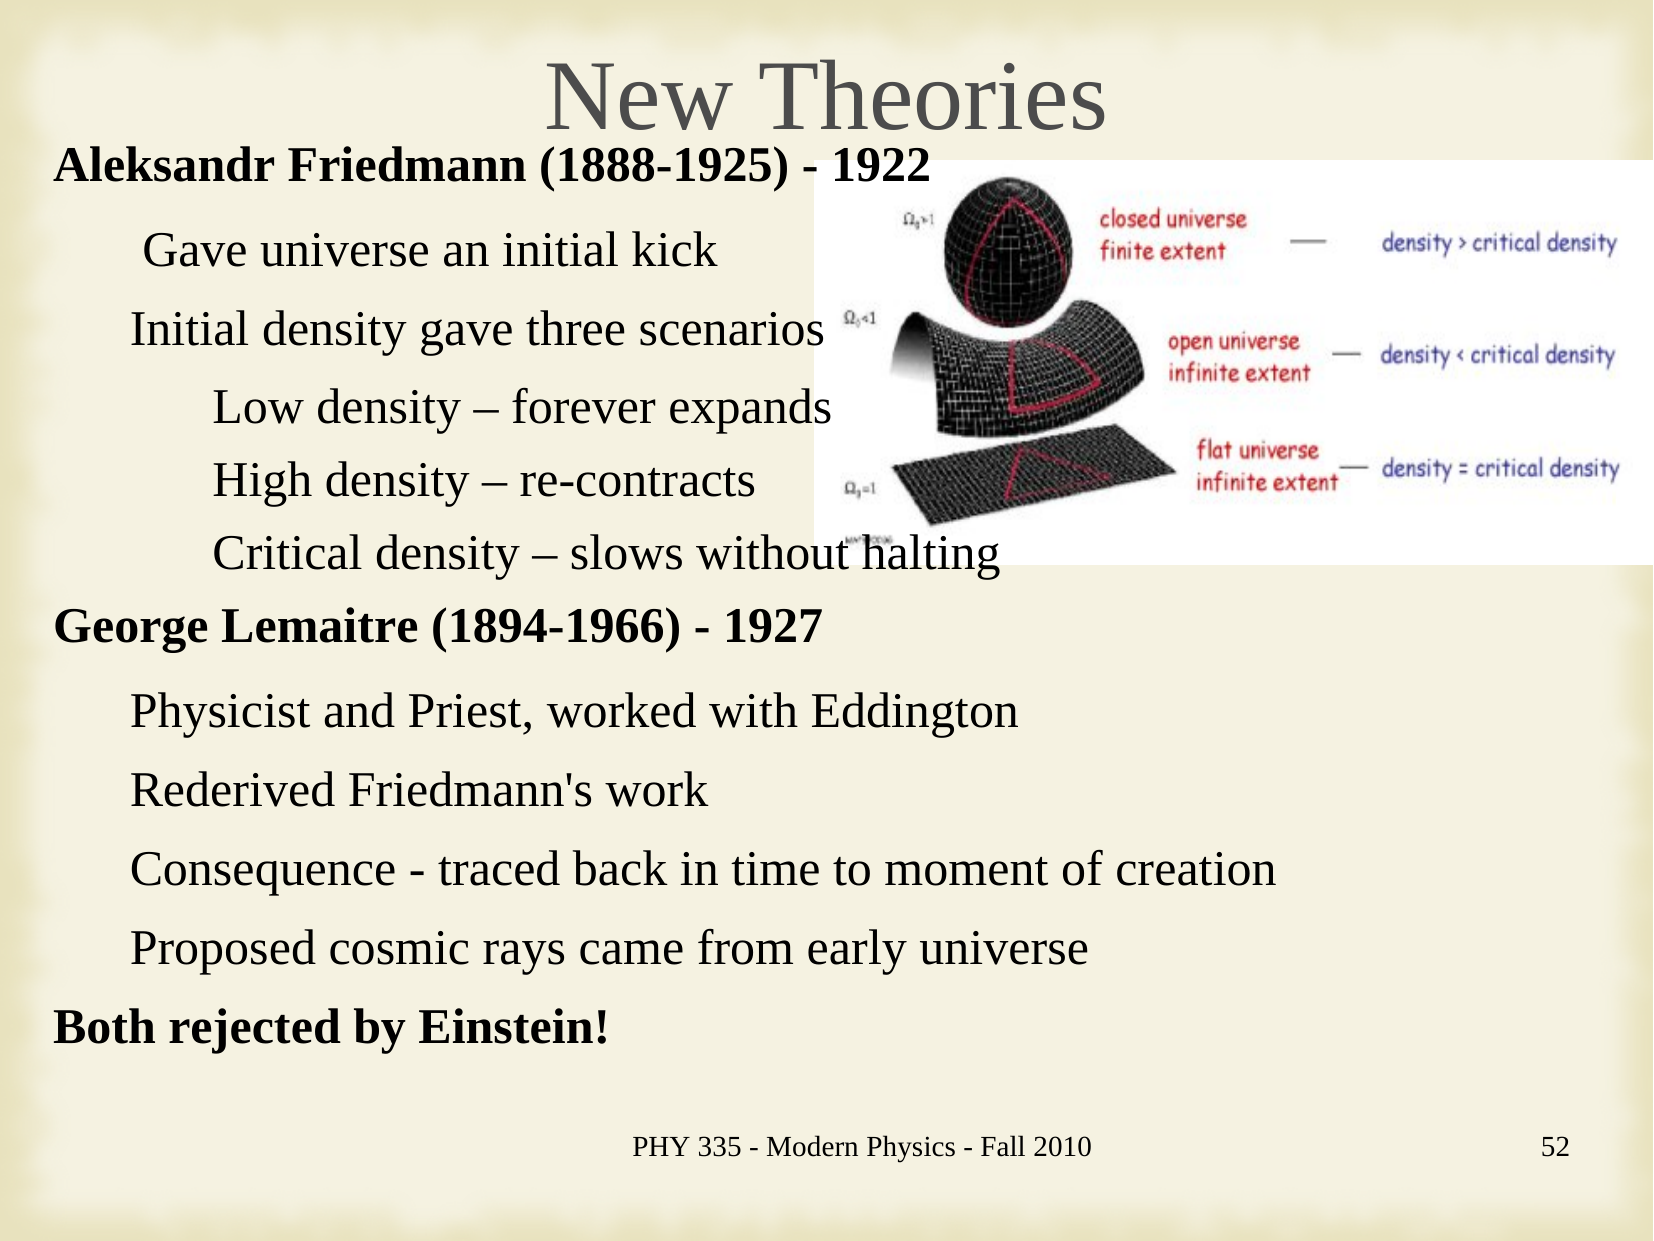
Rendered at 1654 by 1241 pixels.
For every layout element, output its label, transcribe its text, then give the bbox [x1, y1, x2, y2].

picture [0, 0, 1653, 1241]
title New Theories [82, 0, 1571, 193]
list Aleksandr Friedmann (1888-1925) - 1922 Gave universe an initial kick Initial density gave three scenarios Low density – forever expands High density – re-contracts Critical density – slows without halting George Lemaitre (1894-1966) - 1927 Physicist and Priest, worked with Eddington Rederived Friedmann's work Consequence - traced back in time to moment of creation Proposed cosmic rays came from early universe Both rejected by Einstein! [35, 136, 1524, 1067]
